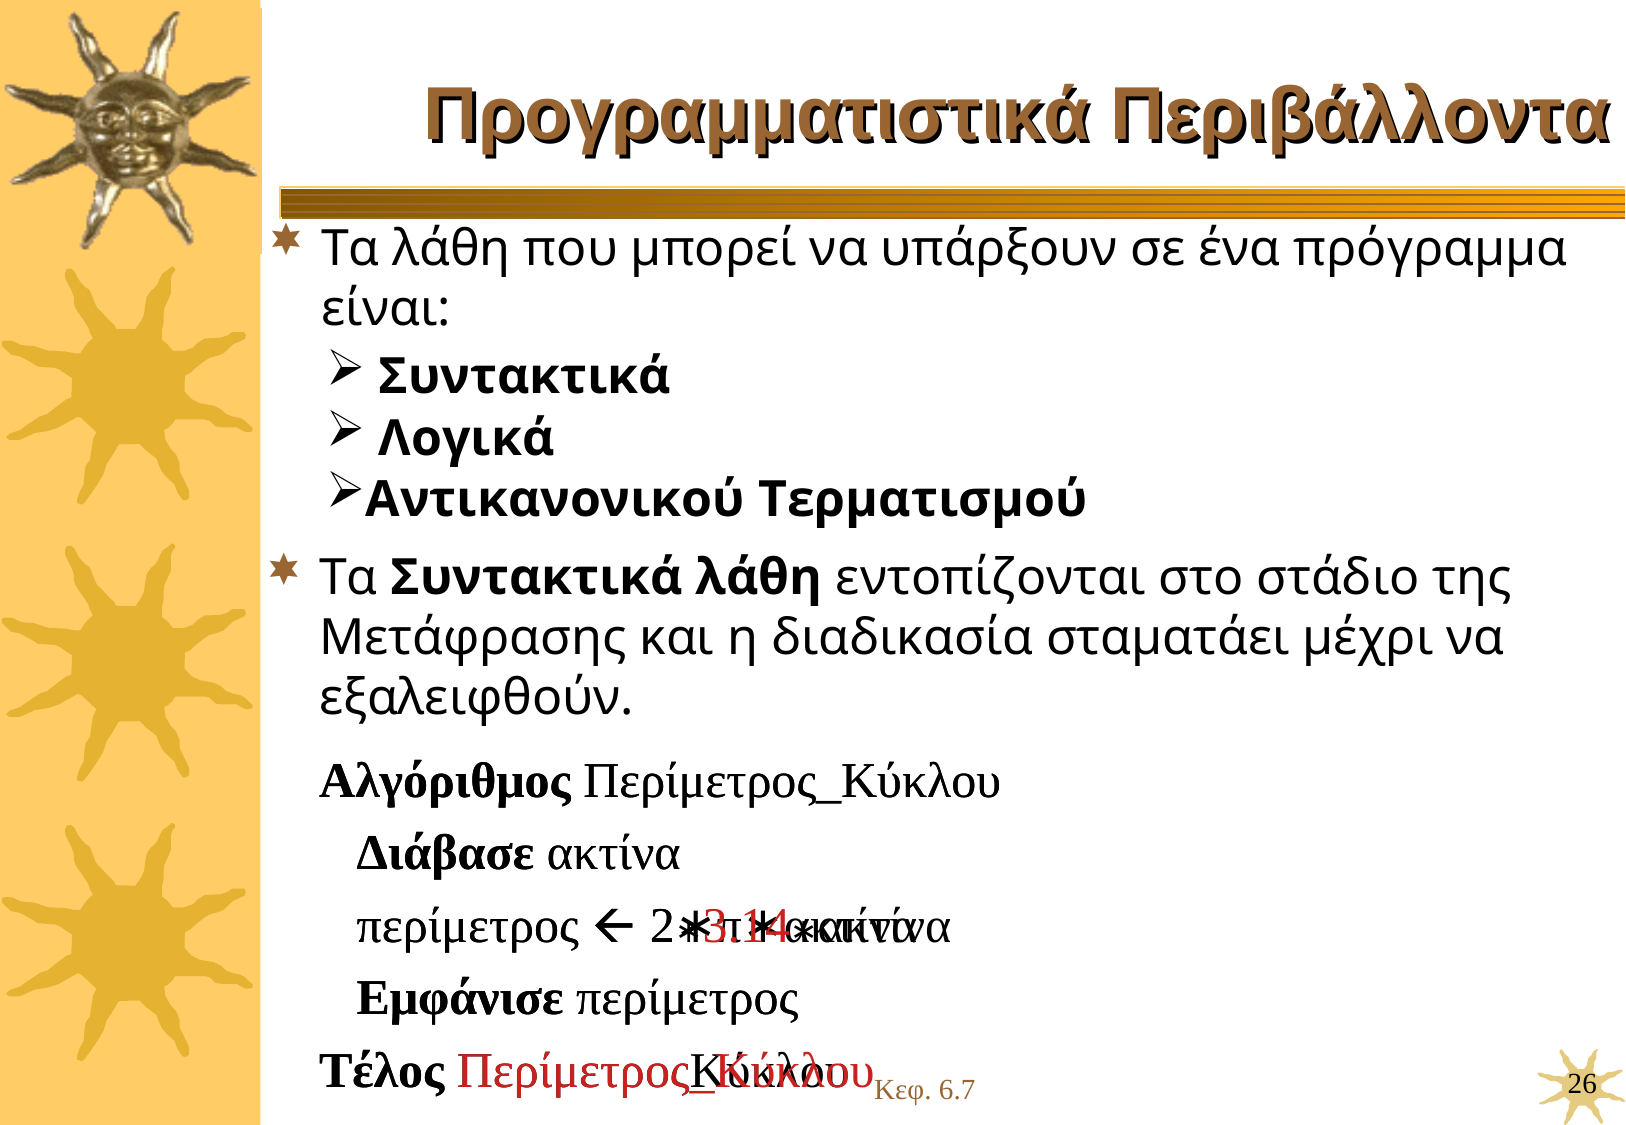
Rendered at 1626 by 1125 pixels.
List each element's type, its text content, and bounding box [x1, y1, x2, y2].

text_box Συντακτικά Λογικά Αντικανονικού Τερματισμού [236, 336, 1626, 534]
text_box Τα λάθη που μπορεί να υπάρξουν σε ένα πρόγραμμα είναι: [249, 207, 1626, 336]
text_box Προγραμματιστικά Περιβάλλοντα [0, 49, 1625, 163]
text_box Τα Συντακτικά λάθη εντοπίζονται στο στάδιο της Μετάφρασης και η διαδικασία σταματάει μέχρι να εξαλειφθούν. [248, 537, 1608, 756]
picture [1, 163, 262, 254]
picture [1, 8, 262, 49]
text_box Αλγόριθμος Περίμετρος_Κύκλου Διάβασε ακτίνα περίμετρος  2∗3.14∗ακτίνα Εμφάνισε περίμετρος Τέλος Περίμετρος_Κύκλου [304, 739, 1028, 1125]
